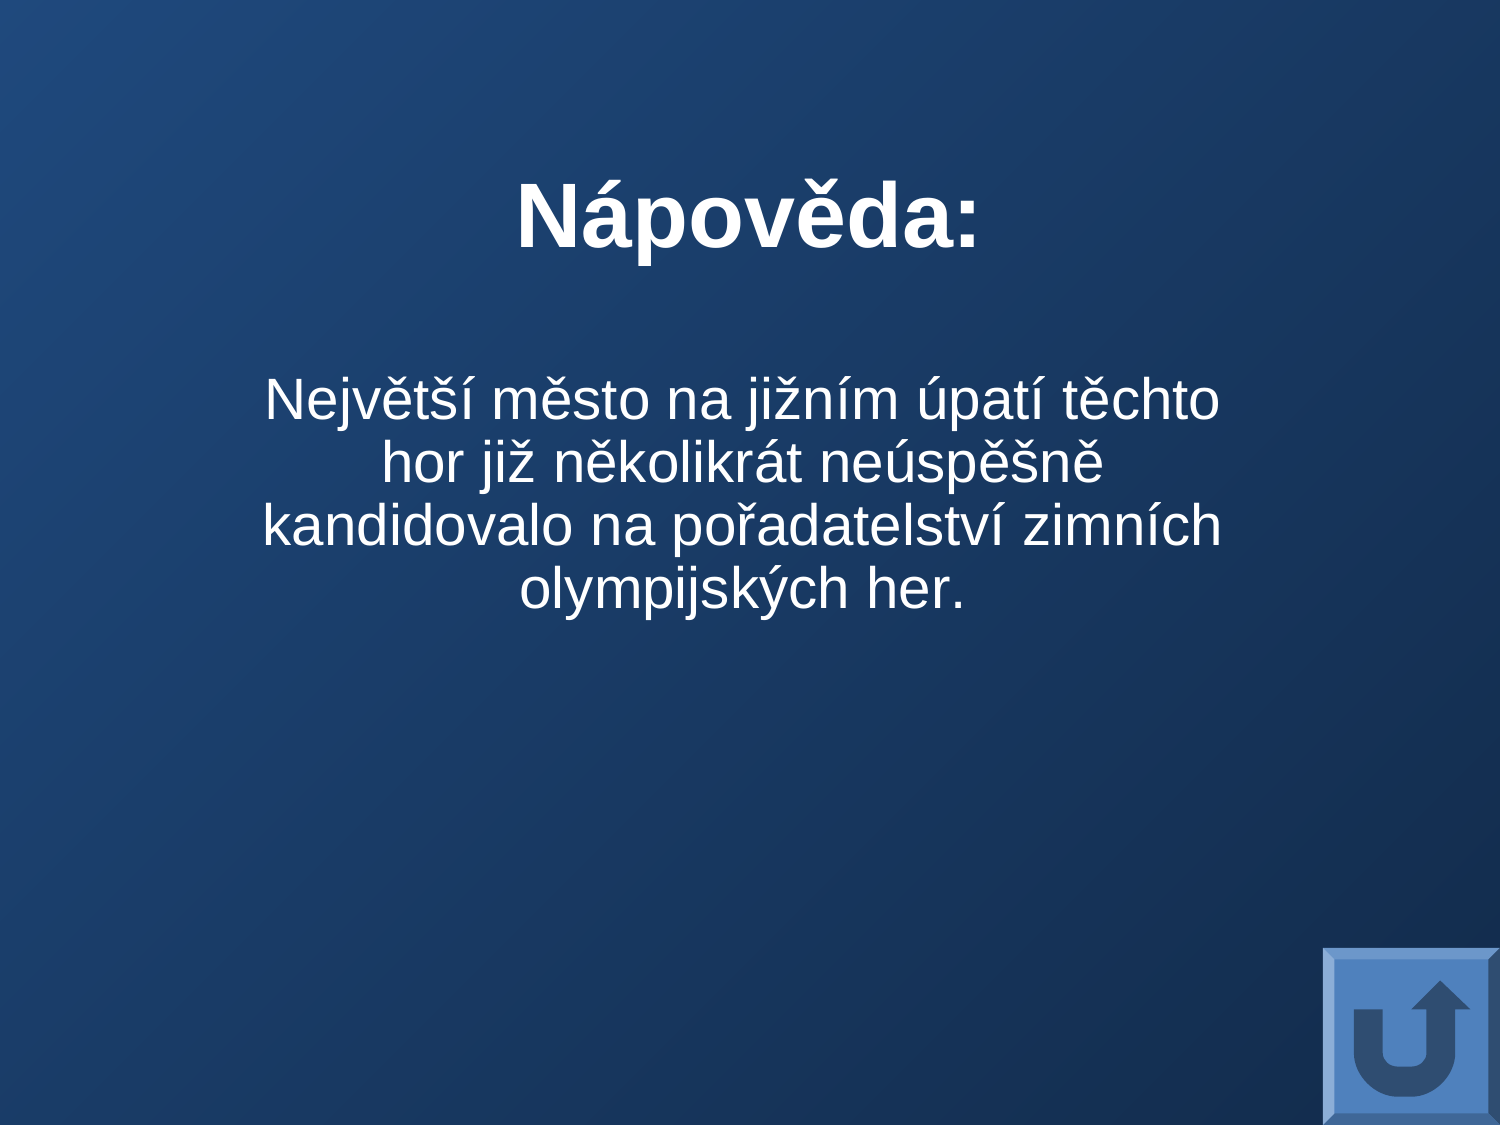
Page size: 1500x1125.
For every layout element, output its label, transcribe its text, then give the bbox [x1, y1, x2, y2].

text_box [1324, 947, 1500, 1125]
text_box Největší město na jižním úpatí těchto hor již několikrát neúspěšně kandidovalo na pořadatelství zimních olympijských her. [218, 361, 1269, 650]
title Nápověda: [112, 90, 1388, 332]
